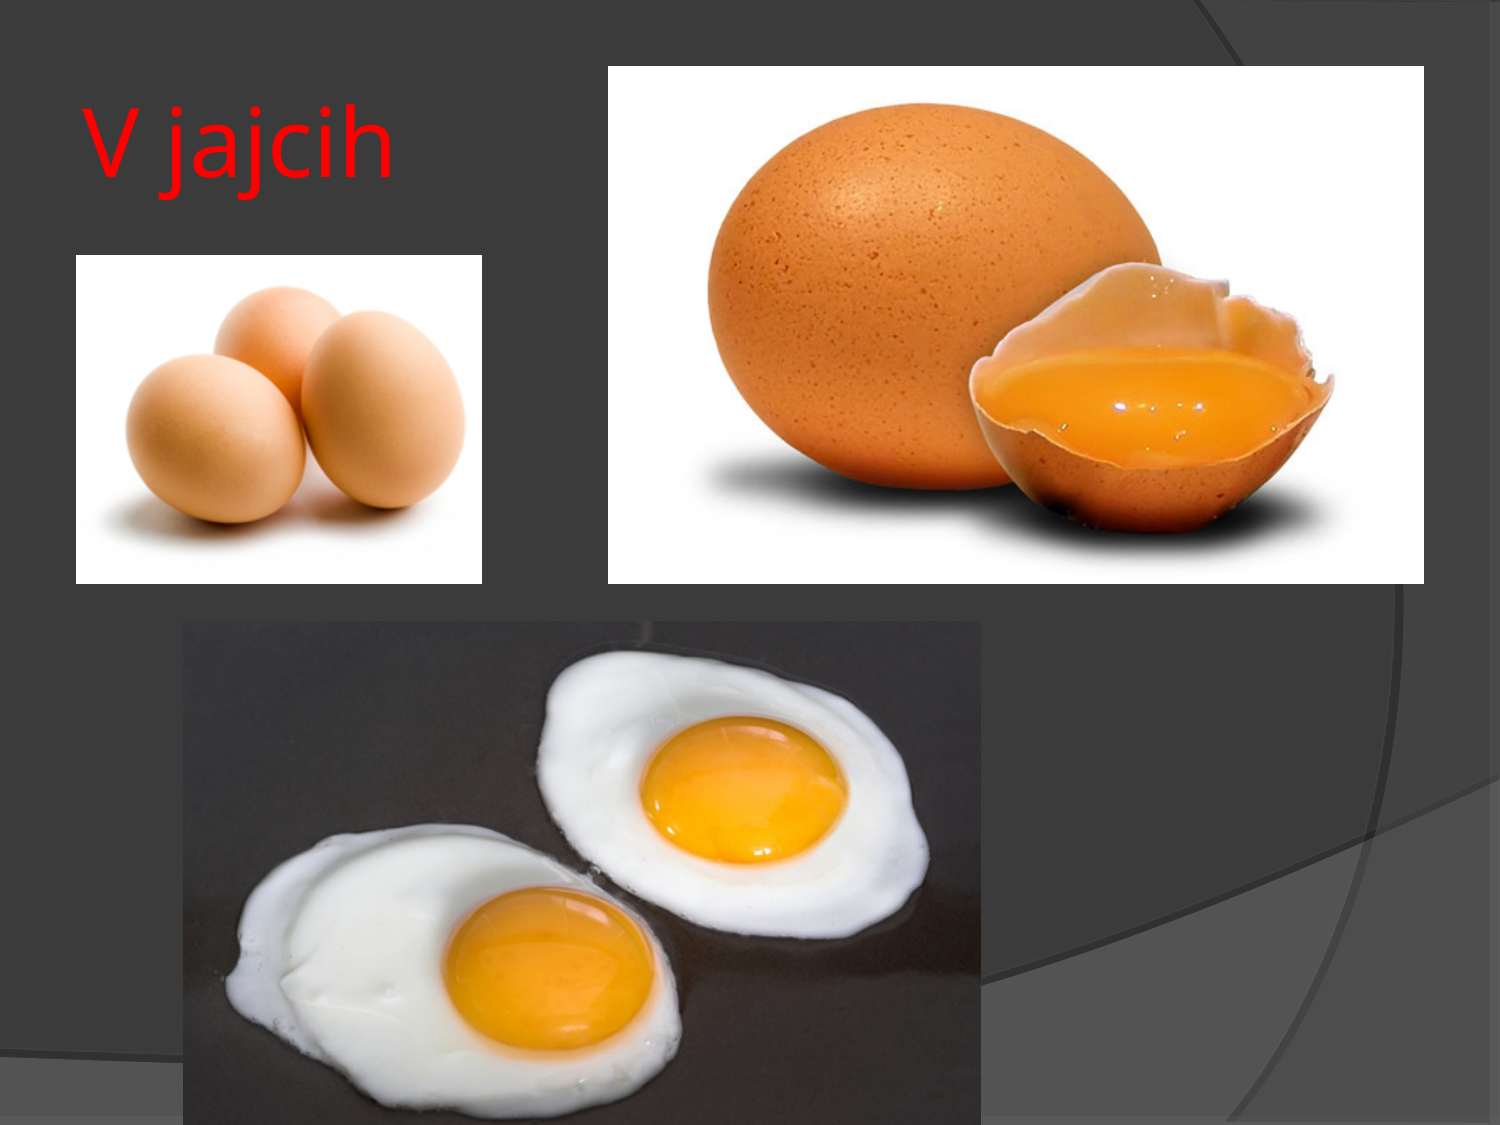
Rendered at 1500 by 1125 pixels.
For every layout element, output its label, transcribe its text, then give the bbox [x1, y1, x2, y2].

picture [608, 66, 1424, 584]
picture [76, 255, 482, 584]
picture [183, 621, 981, 1125]
title V jajcih [75, 45, 1300, 233]
